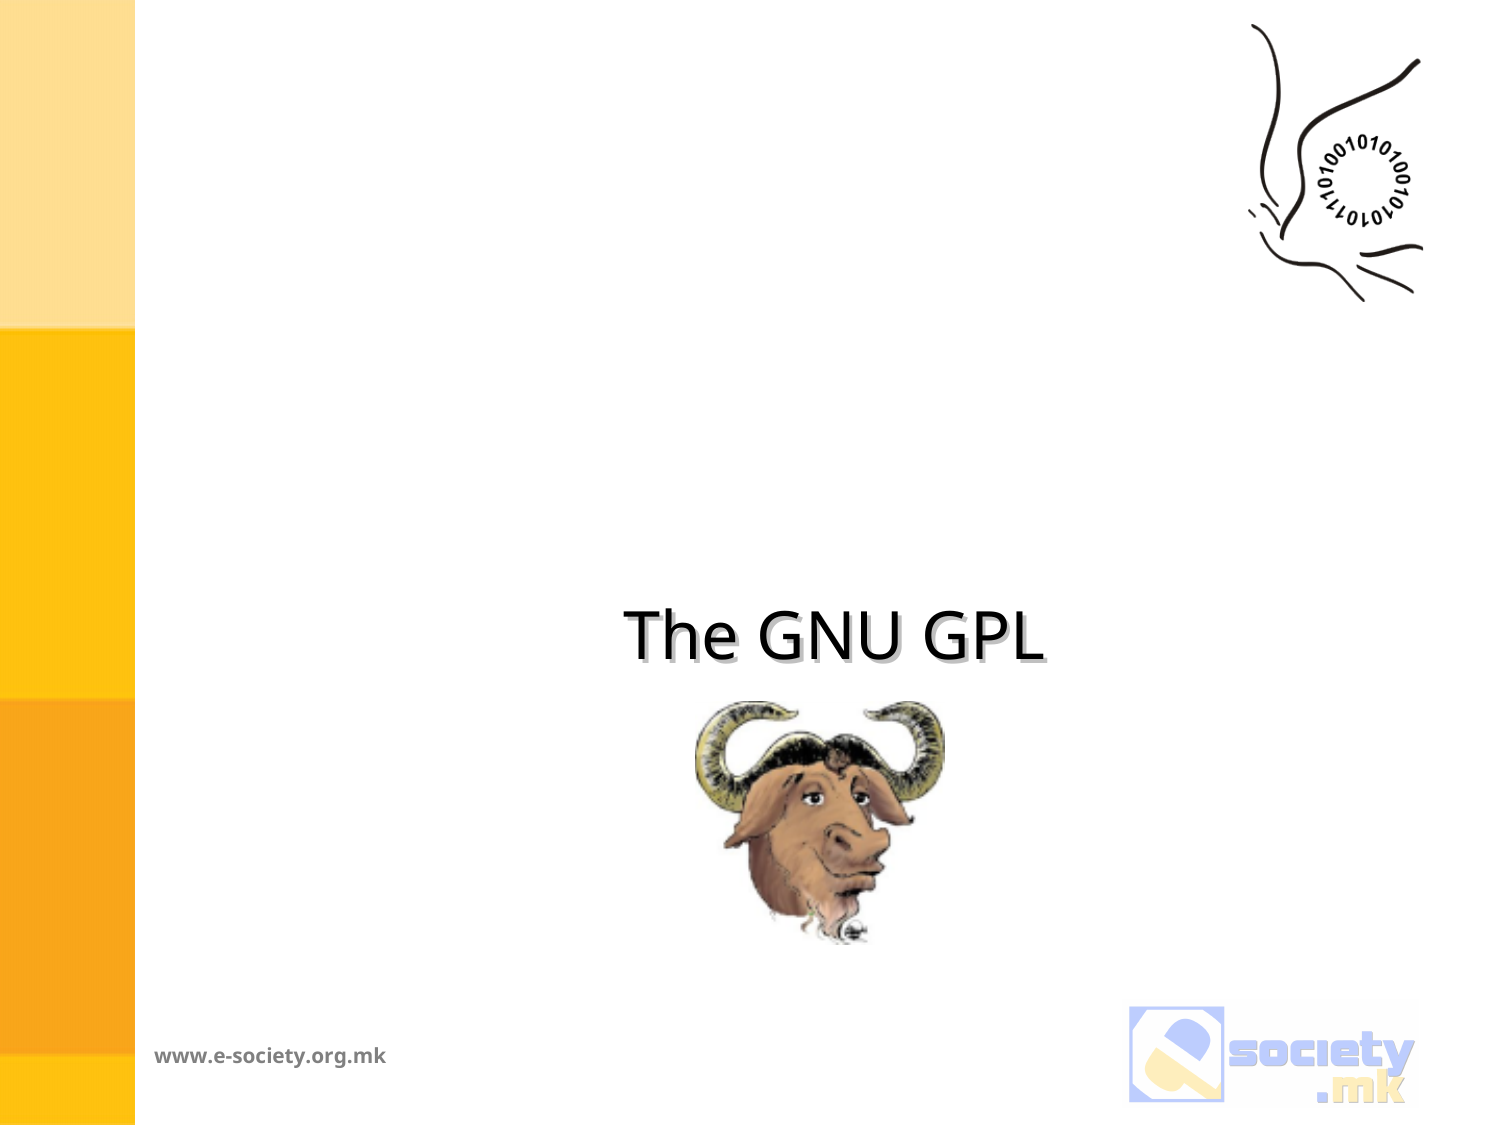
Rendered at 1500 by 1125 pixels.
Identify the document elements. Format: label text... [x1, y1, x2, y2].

picture [1248, 24, 1424, 262]
picture [695, 701, 945, 945]
picture [0, 0, 135, 1125]
subtitle The GNU GPL [169, 262, 1425, 1006]
